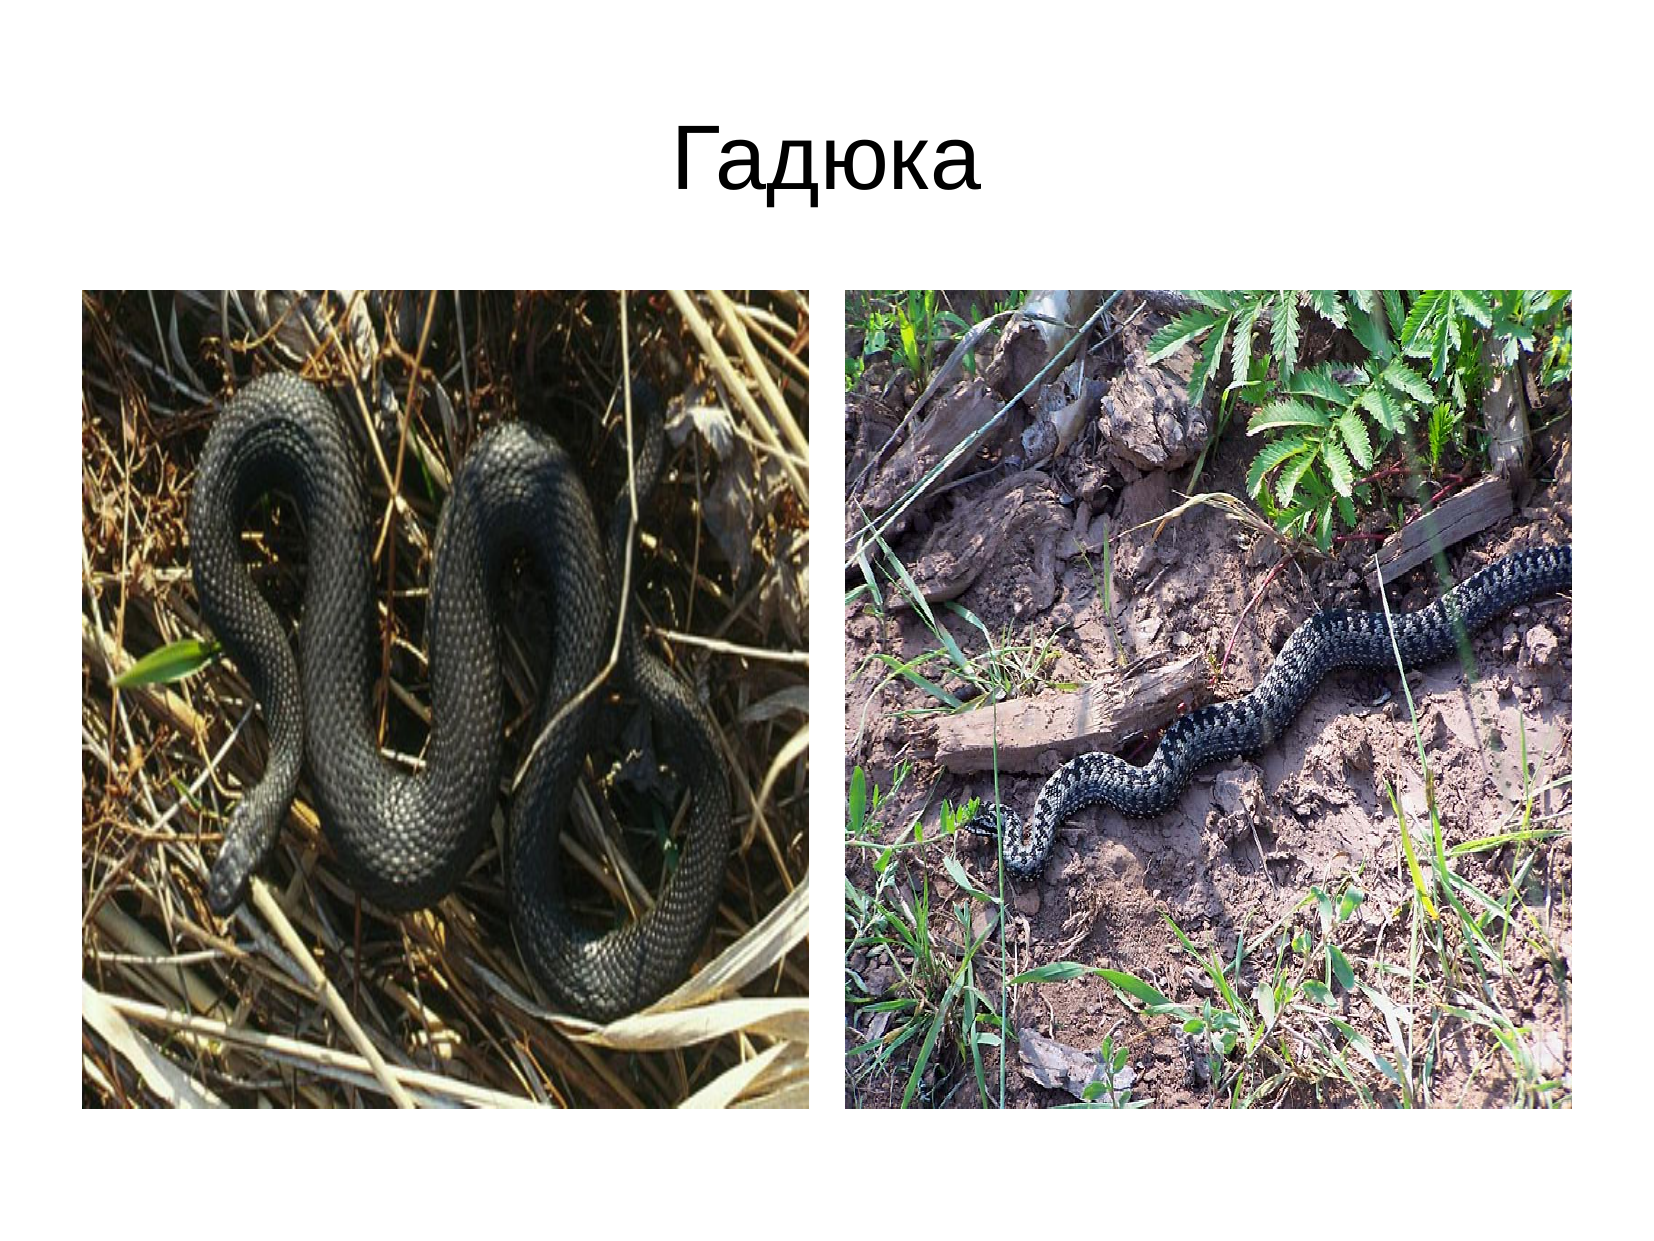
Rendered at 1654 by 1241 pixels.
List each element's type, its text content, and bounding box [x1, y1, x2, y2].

title Гадюка [82, 49, 1571, 257]
picture [845, 290, 1572, 1109]
picture [82, 290, 809, 1109]
